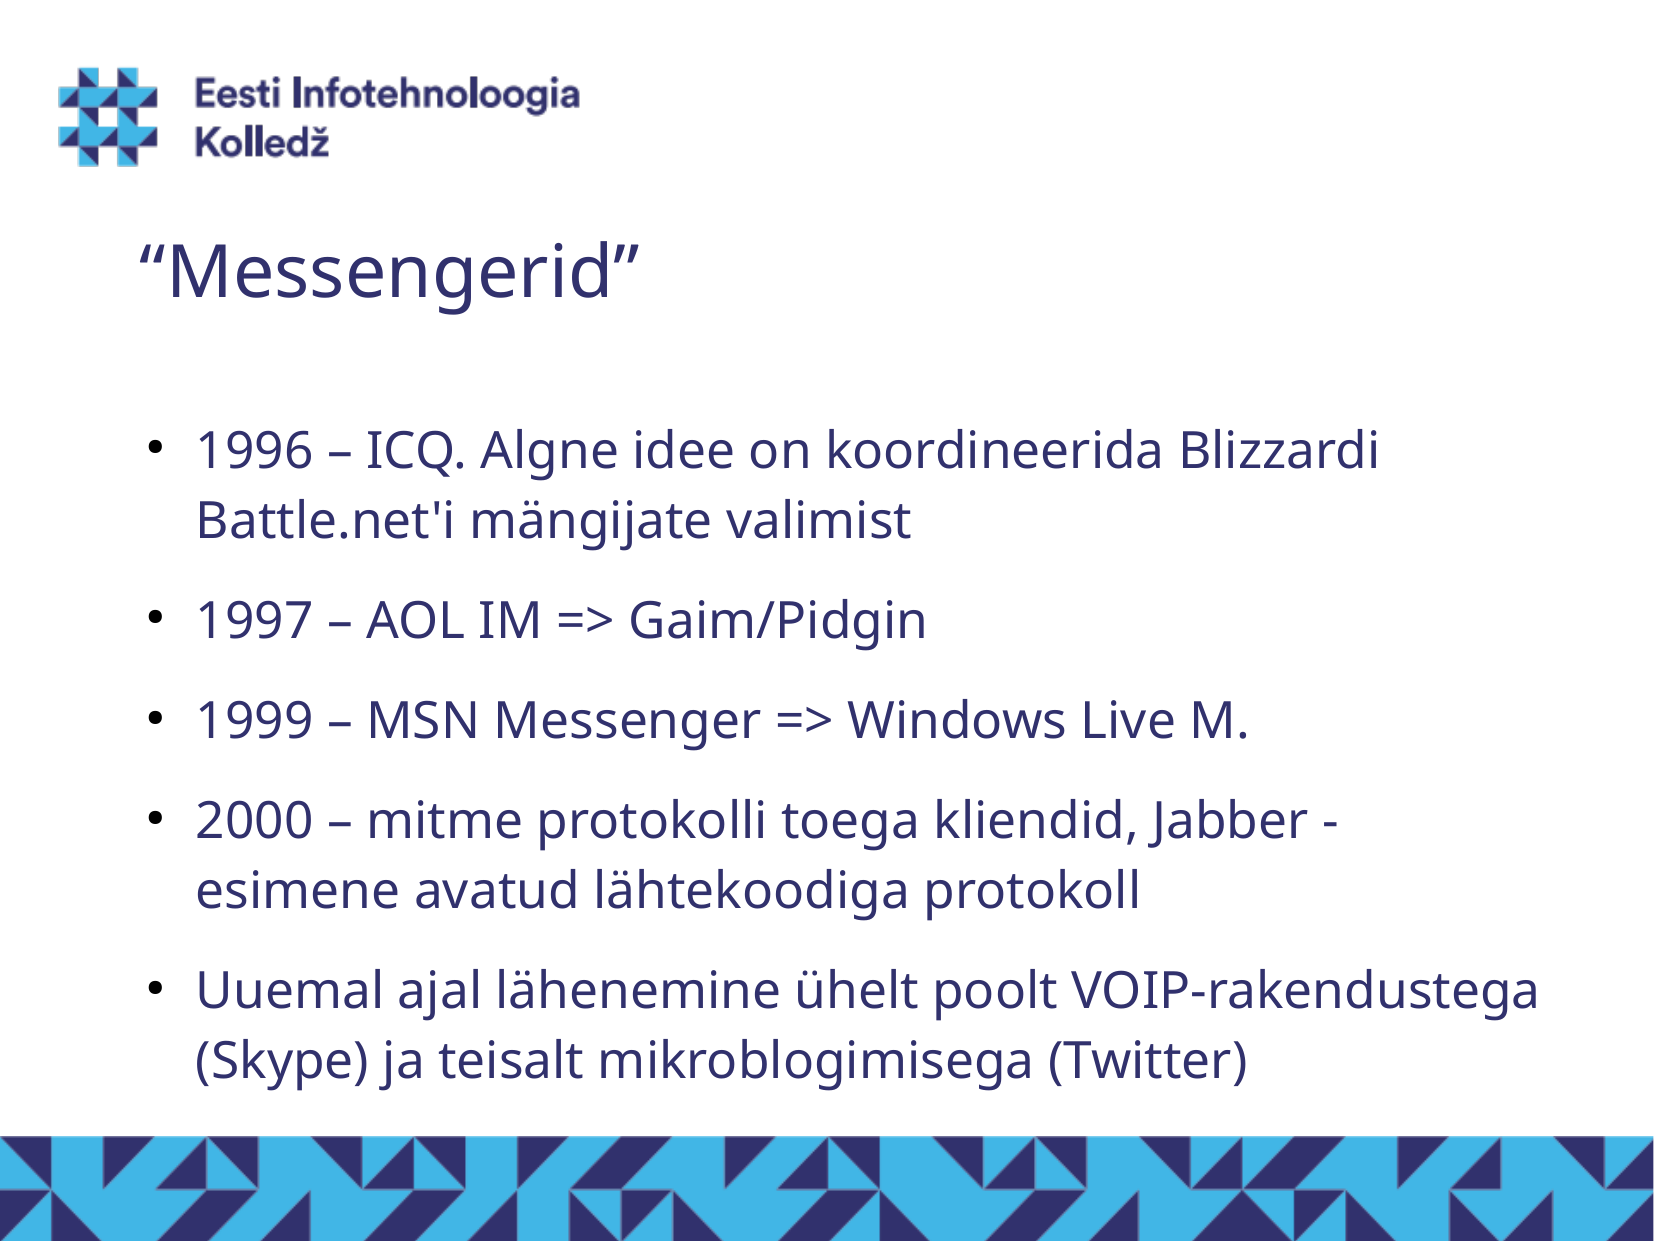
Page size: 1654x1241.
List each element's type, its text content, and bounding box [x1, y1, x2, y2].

list 1996 – ICQ. Algne idee on koordineerida Blizzardi Battle.net'i mängijate valimist 1997 – AOL IM => Gaim/Pidgin 1999 – MSN Messenger => Windows Live M. 2000 – mitme protokolli toega kliendid, Jabber - esimene avatud lähtekoodiga protokoll Uuemal ajal lähenemine ühelt poolt VOIP-rakendustega (Skype) ja teisalt mikroblogimisega (Twitter) [129, 413, 1548, 1111]
title “Messengerid” [139, 165, 1548, 372]
